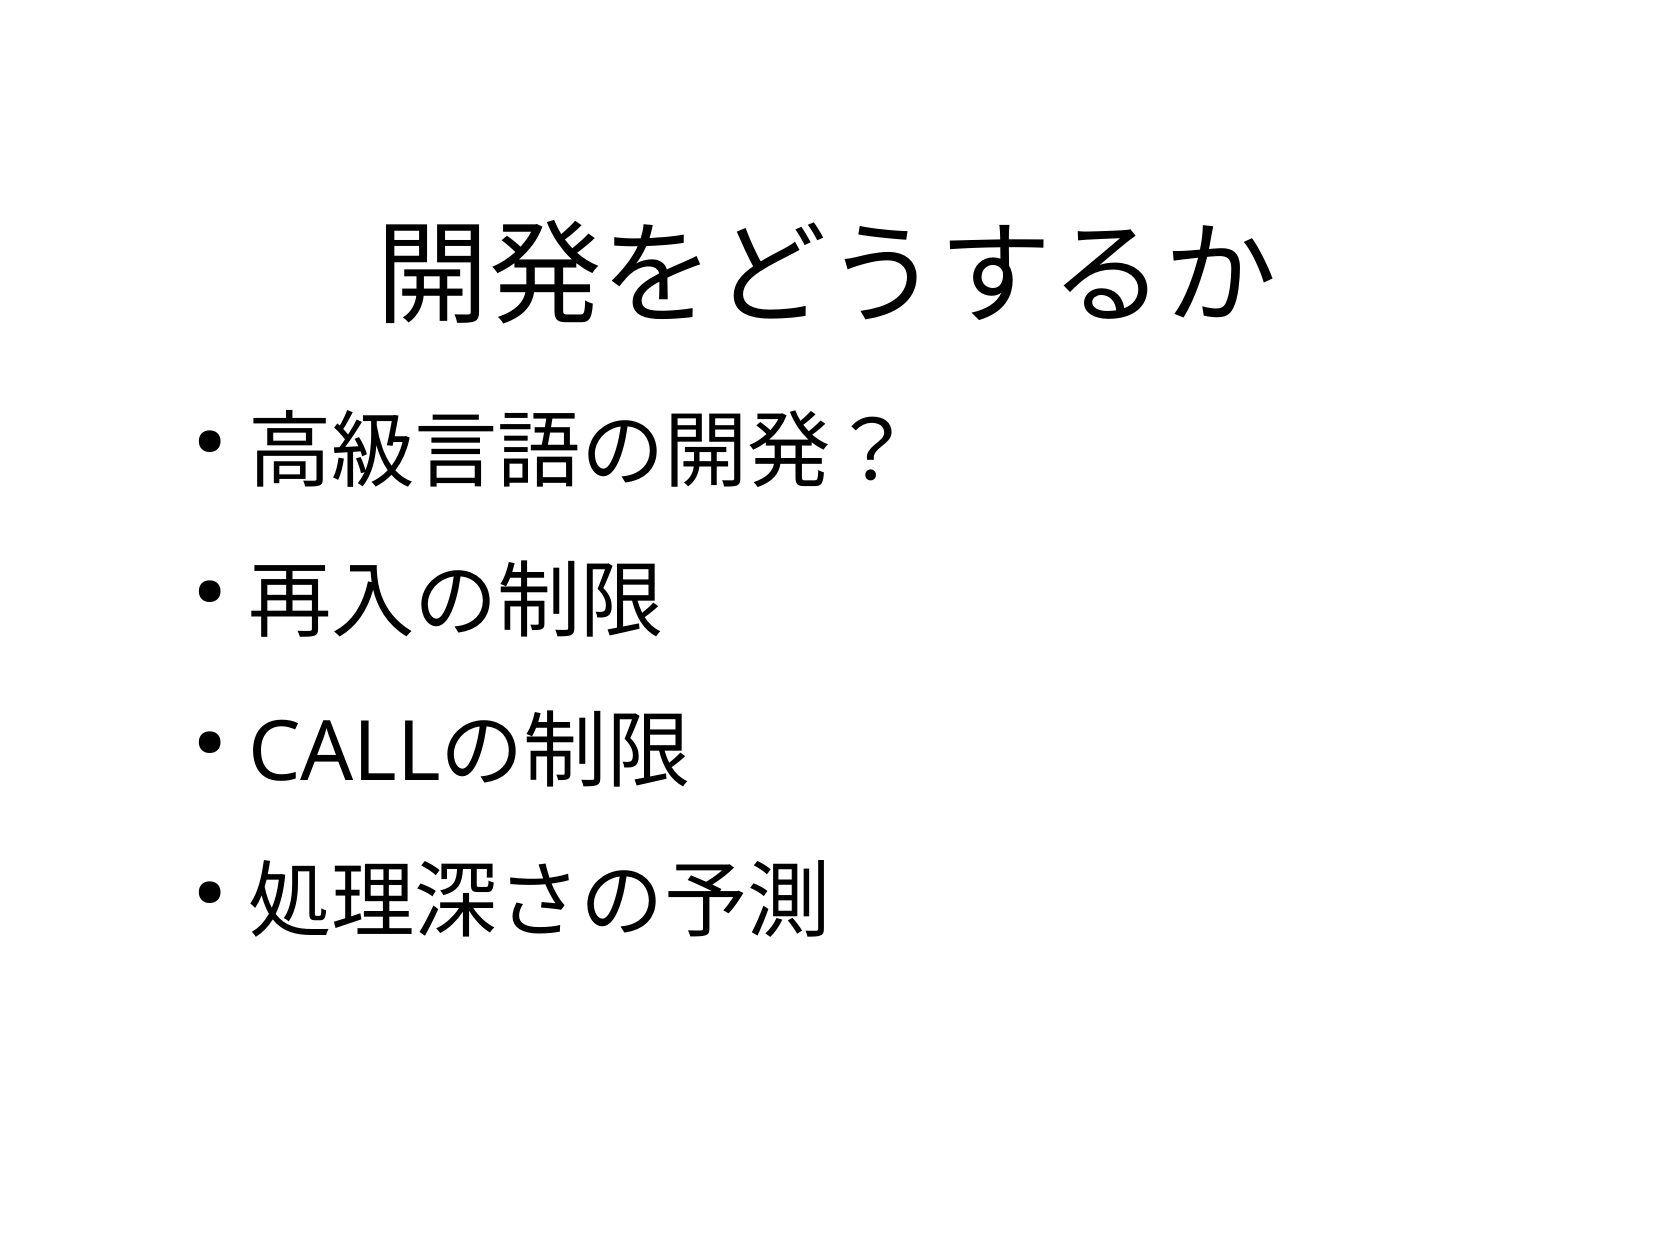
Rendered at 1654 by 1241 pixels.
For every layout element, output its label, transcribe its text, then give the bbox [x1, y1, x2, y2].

title 開発をどうするか [82, 161, 1571, 369]
list 高級言語の開発？ 再入の制限 CALLの制限 処理深さの予測 [177, 383, 1571, 1104]
